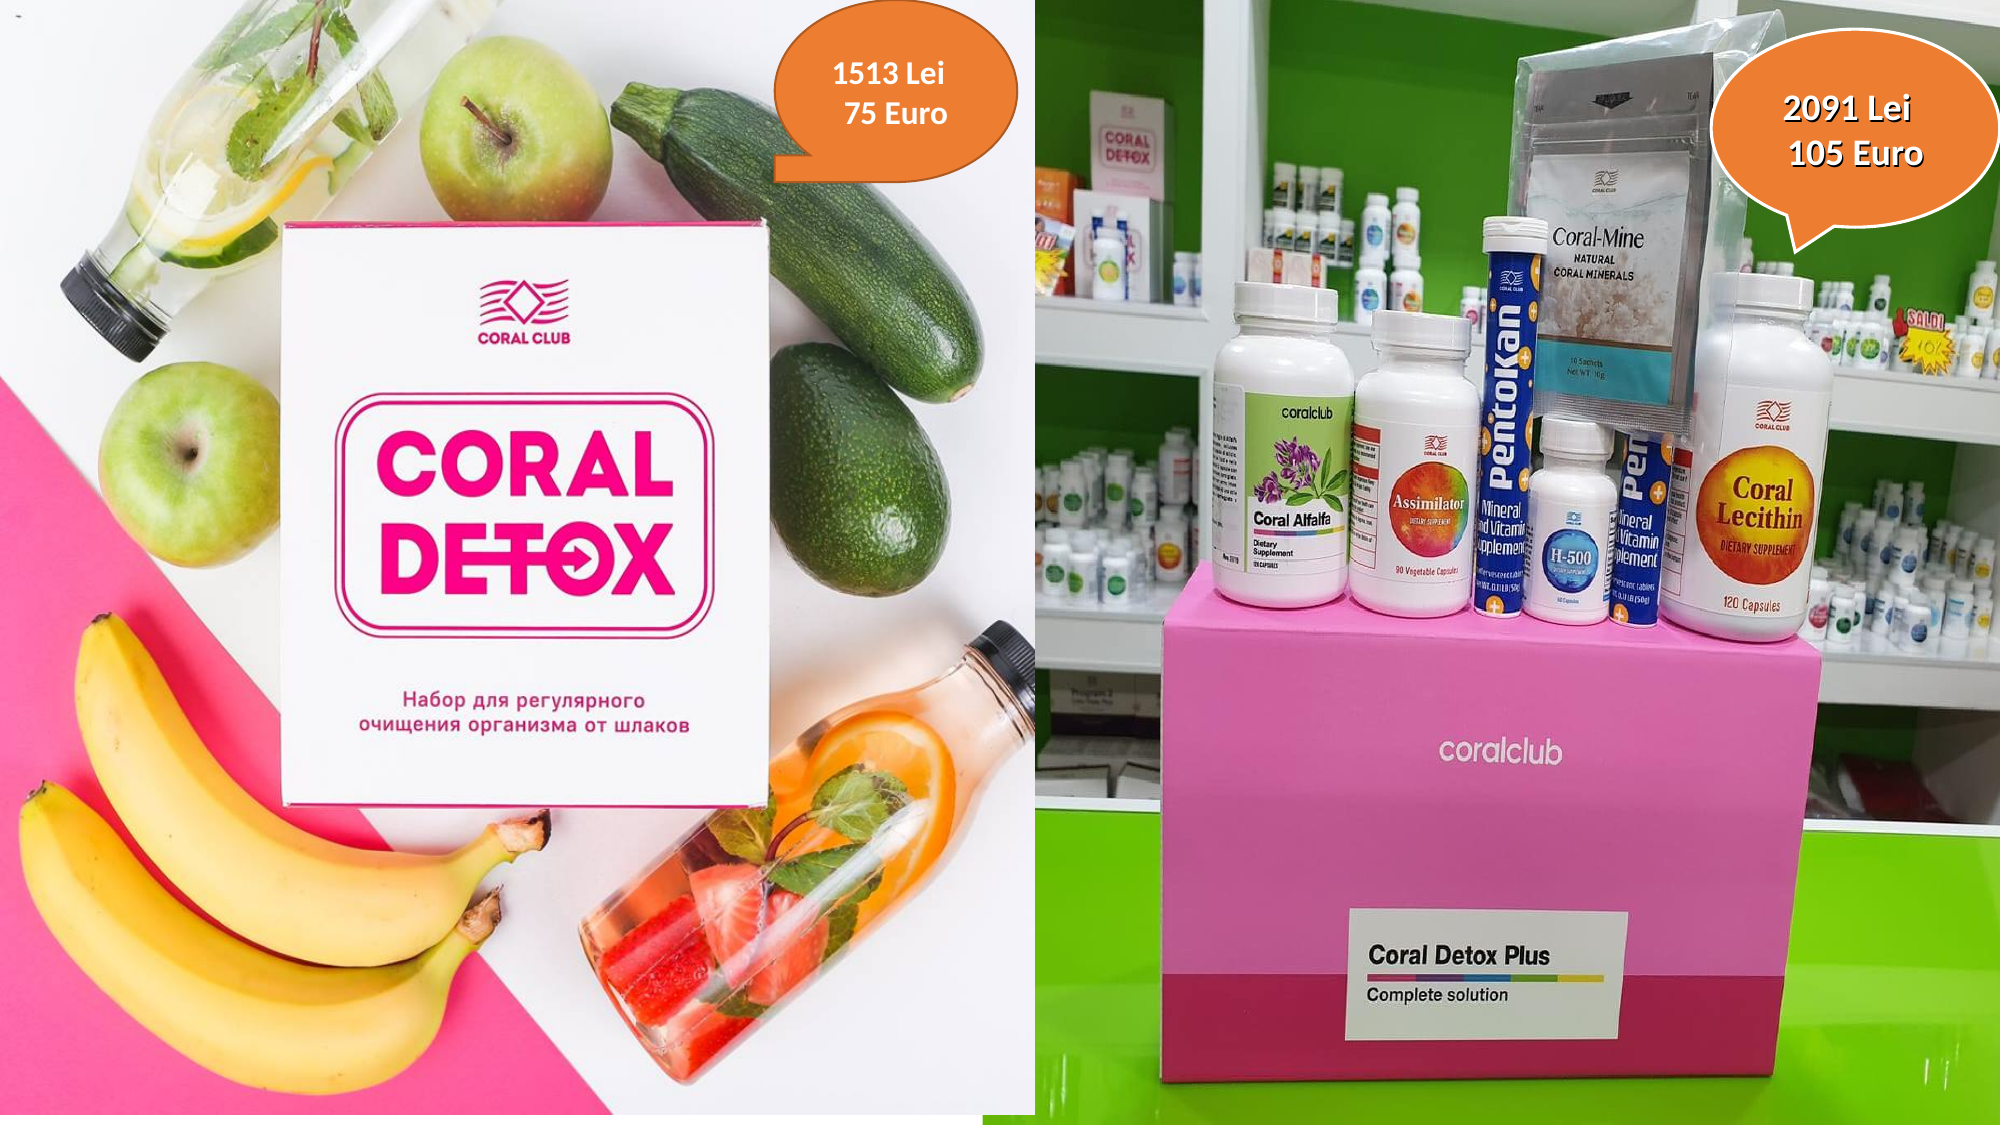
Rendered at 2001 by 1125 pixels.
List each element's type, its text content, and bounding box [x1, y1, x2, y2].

text_box 2091 Lei 105 Euro [1711, 29, 2000, 252]
picture [0, 0, 2000, 1125]
text_box 1513 Lei 75 Euro [774, 0, 1018, 183]
